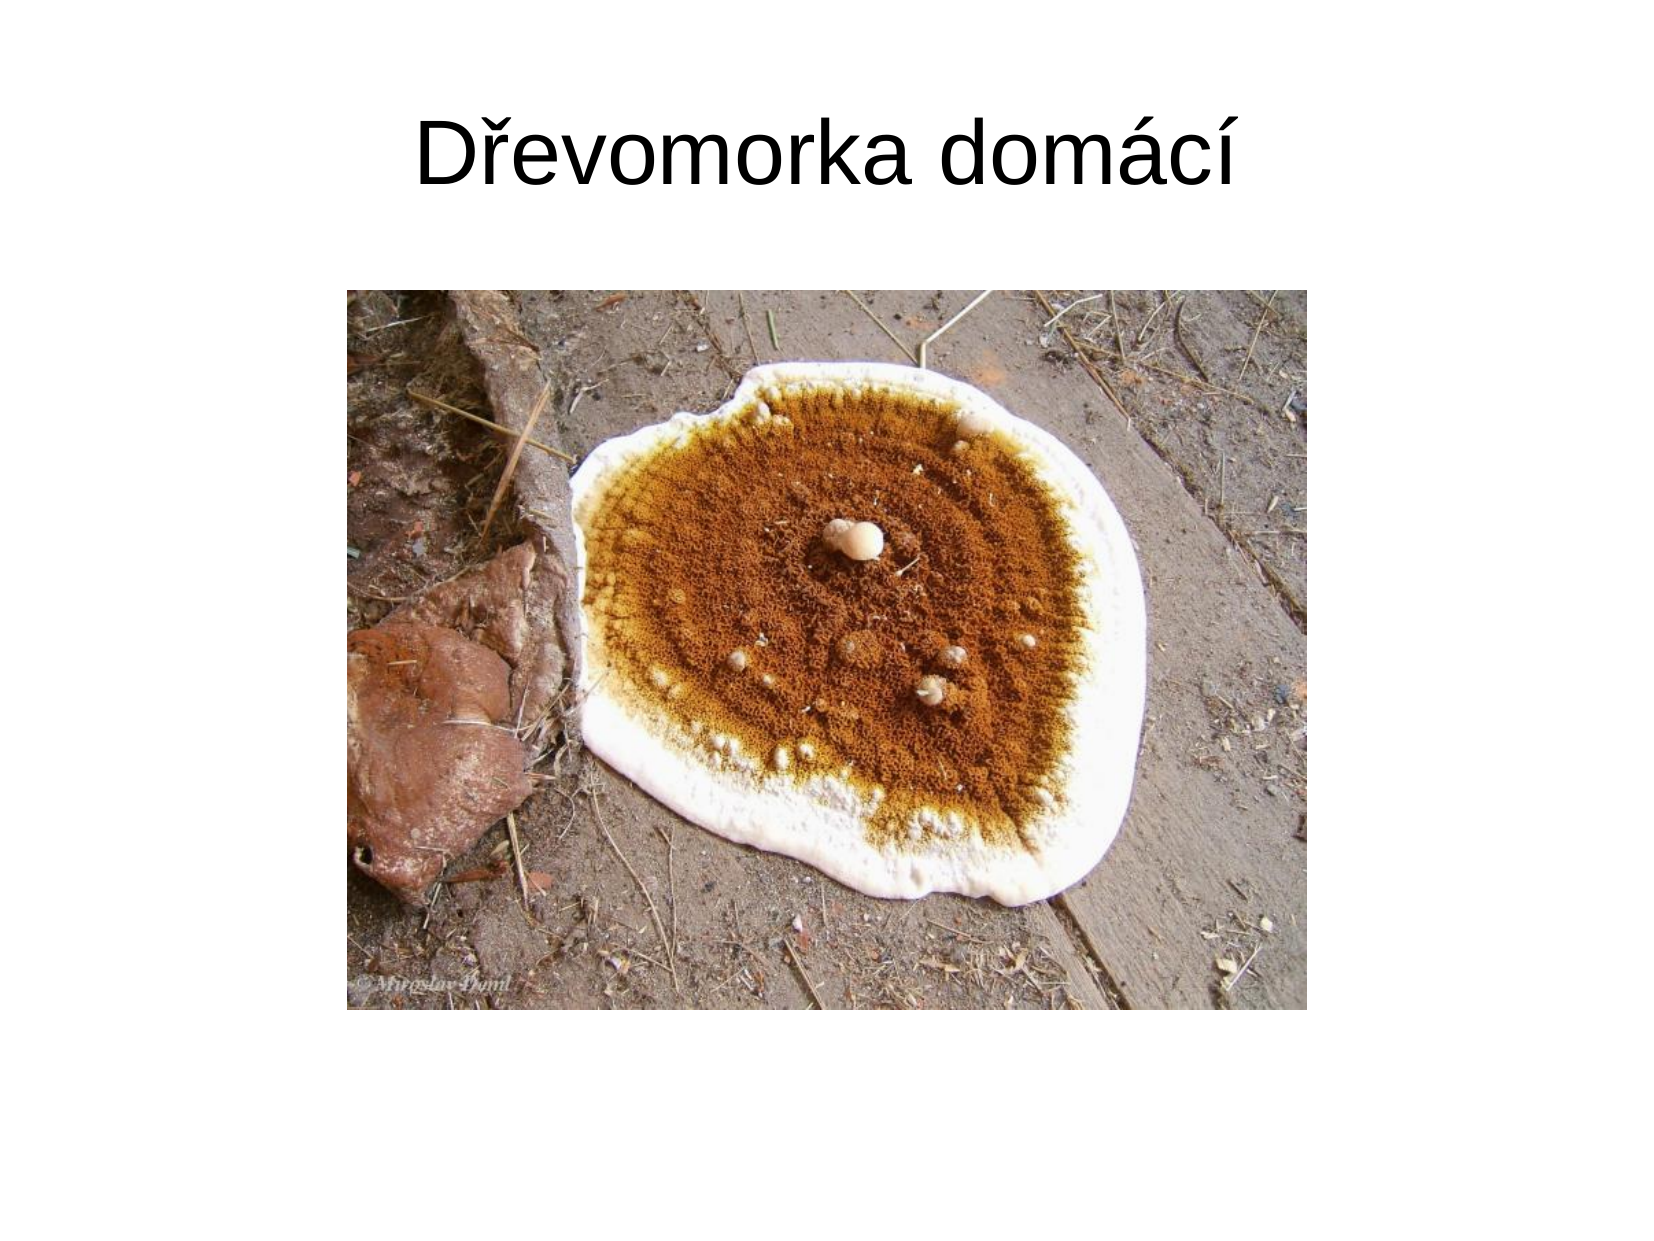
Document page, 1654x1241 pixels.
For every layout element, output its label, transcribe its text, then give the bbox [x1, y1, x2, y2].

title Dřevomorka domácí [82, 49, 1571, 257]
picture [347, 290, 1307, 1010]
